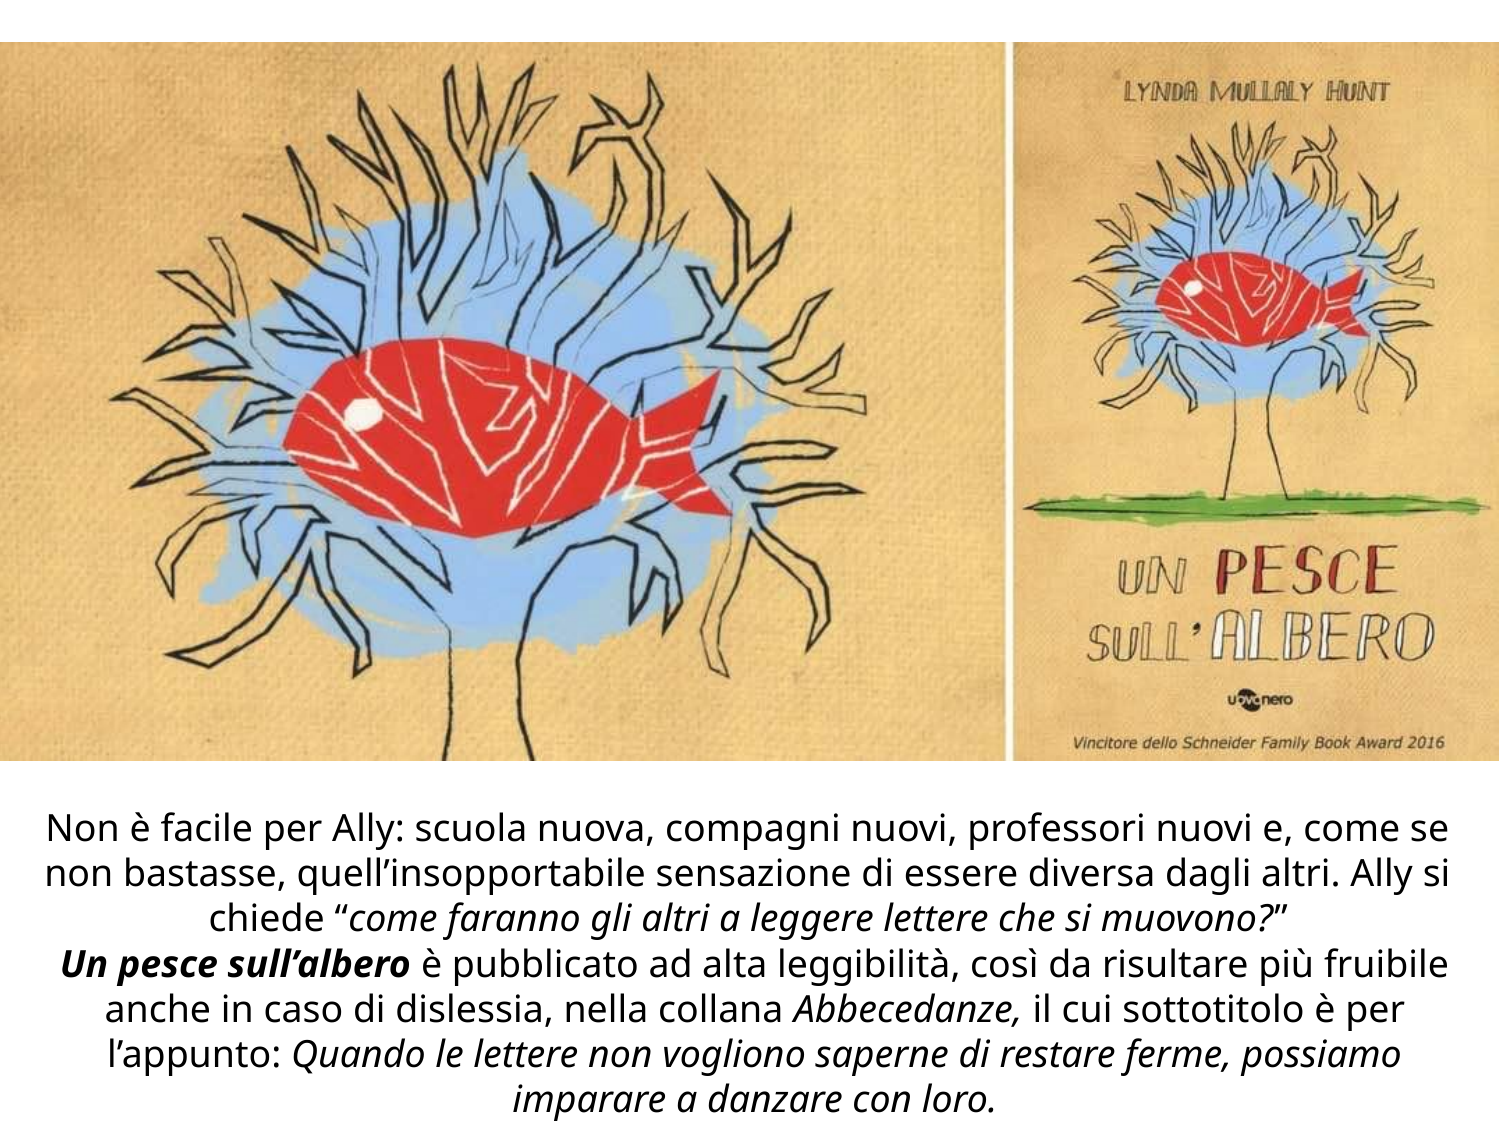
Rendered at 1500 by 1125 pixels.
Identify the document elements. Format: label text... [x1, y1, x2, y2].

picture [0, 42, 1499, 761]
text_box Un pesce sull’albero è pubblicato ad alta leggibilità, così da risultare più fruibile anche in caso di dislessia, nella collana Abbecedanze, il cui sottotitolo è per l’appunto: Quando le lettere non vogliono saperne di restare ferme, possiamo imparare a danzare con loro. [29, 932, 1481, 1125]
text_box Non è facile per Ally: scuola nuova, compagni nuovi, professori nuovi e, come se non bastasse, quell’insopportabile sensazione di essere diversa dagli altri. Ally si chiede “come faranno gli altri a leggere lettere che si muovono?” [15, 796, 1481, 946]
